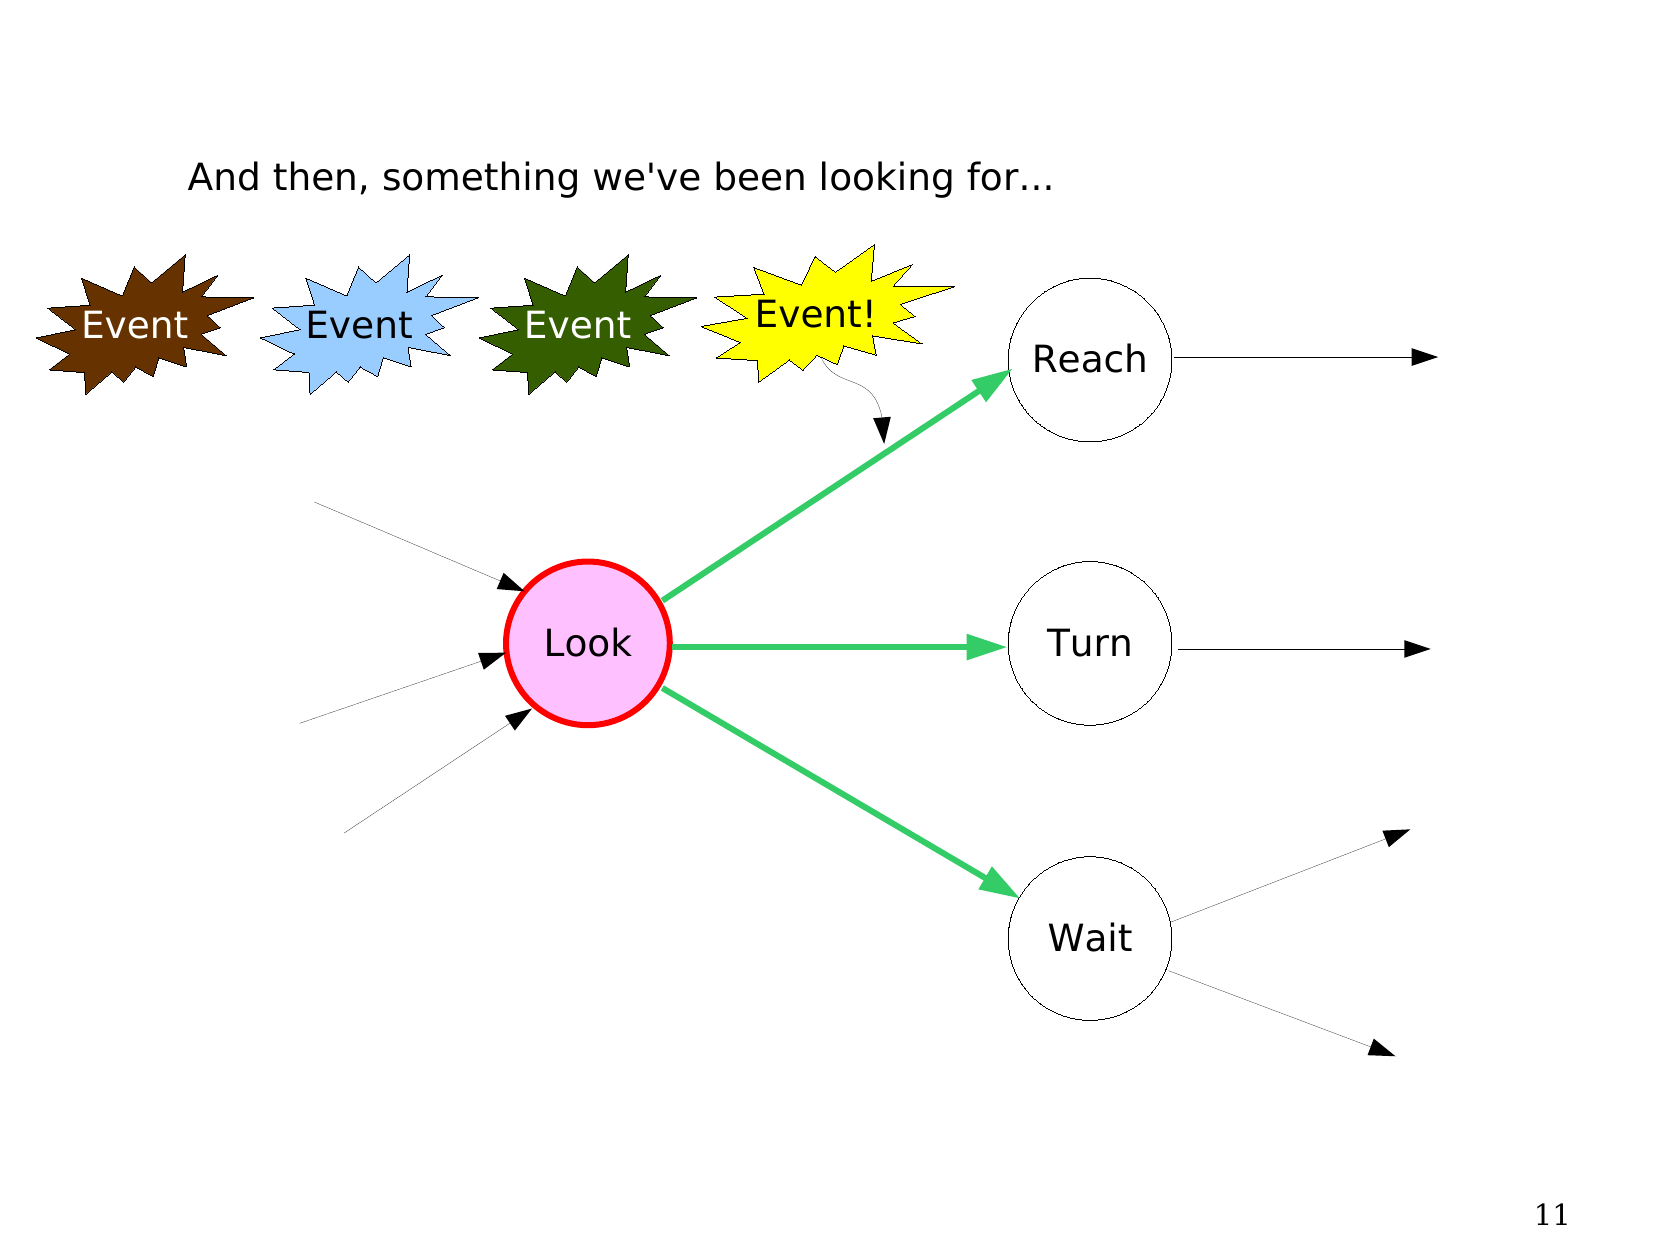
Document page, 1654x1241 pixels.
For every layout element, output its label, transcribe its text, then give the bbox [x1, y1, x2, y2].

text_box Event [36, 254, 254, 395]
text_box Event! [701, 244, 955, 383]
text_box Turn [1008, 561, 1172, 726]
text_box Event [479, 254, 697, 395]
text_box Reach [1008, 278, 1172, 442]
text_box And then, something we've been looking for... [172, 148, 1115, 208]
text_box Look [506, 561, 670, 726]
text_box Event [260, 254, 479, 395]
text_box Wait [1008, 856, 1172, 1021]
